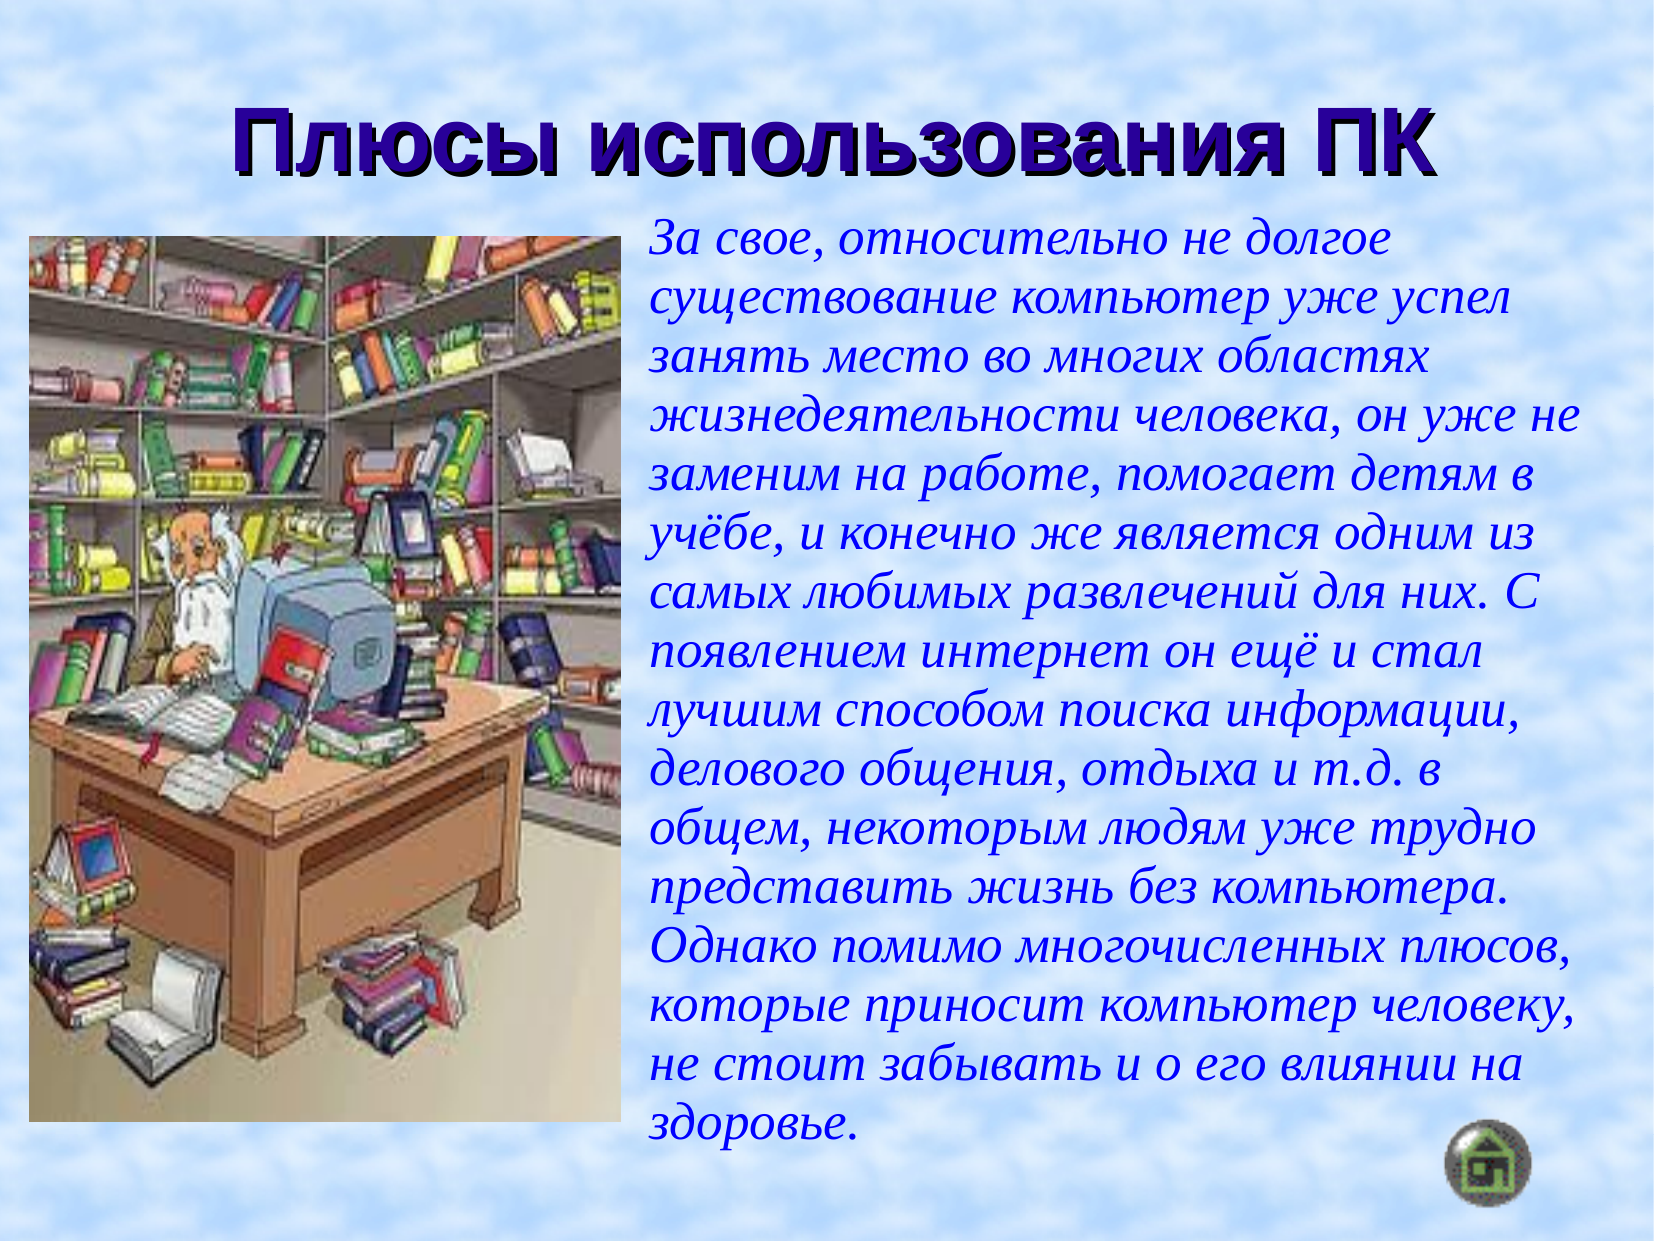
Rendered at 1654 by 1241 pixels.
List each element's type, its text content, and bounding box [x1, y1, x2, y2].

picture [0, 0, 1654, 1241]
title Плюсы использования ПК [88, 43, 1577, 237]
list За свое, относительно не долгое существование компьютер уже успел занять место во многих областях жизнедеятельности человека, он уже не заменим на работе, помогает детям в учёбе, и конечно же является одним из самых любимых развлечений для них. С появлением интернет он ещё и стал лучшим способом поиска информации, делового общения, отдыха и т.д. в общем, некоторым людям уже трудно представить жизнь без компьютера. Однако помимо многочисленных плюсов, которые приносит компьютер человеку, не стоит забывать и о его влиянии на здоровье. [649, 206, 1595, 1152]
